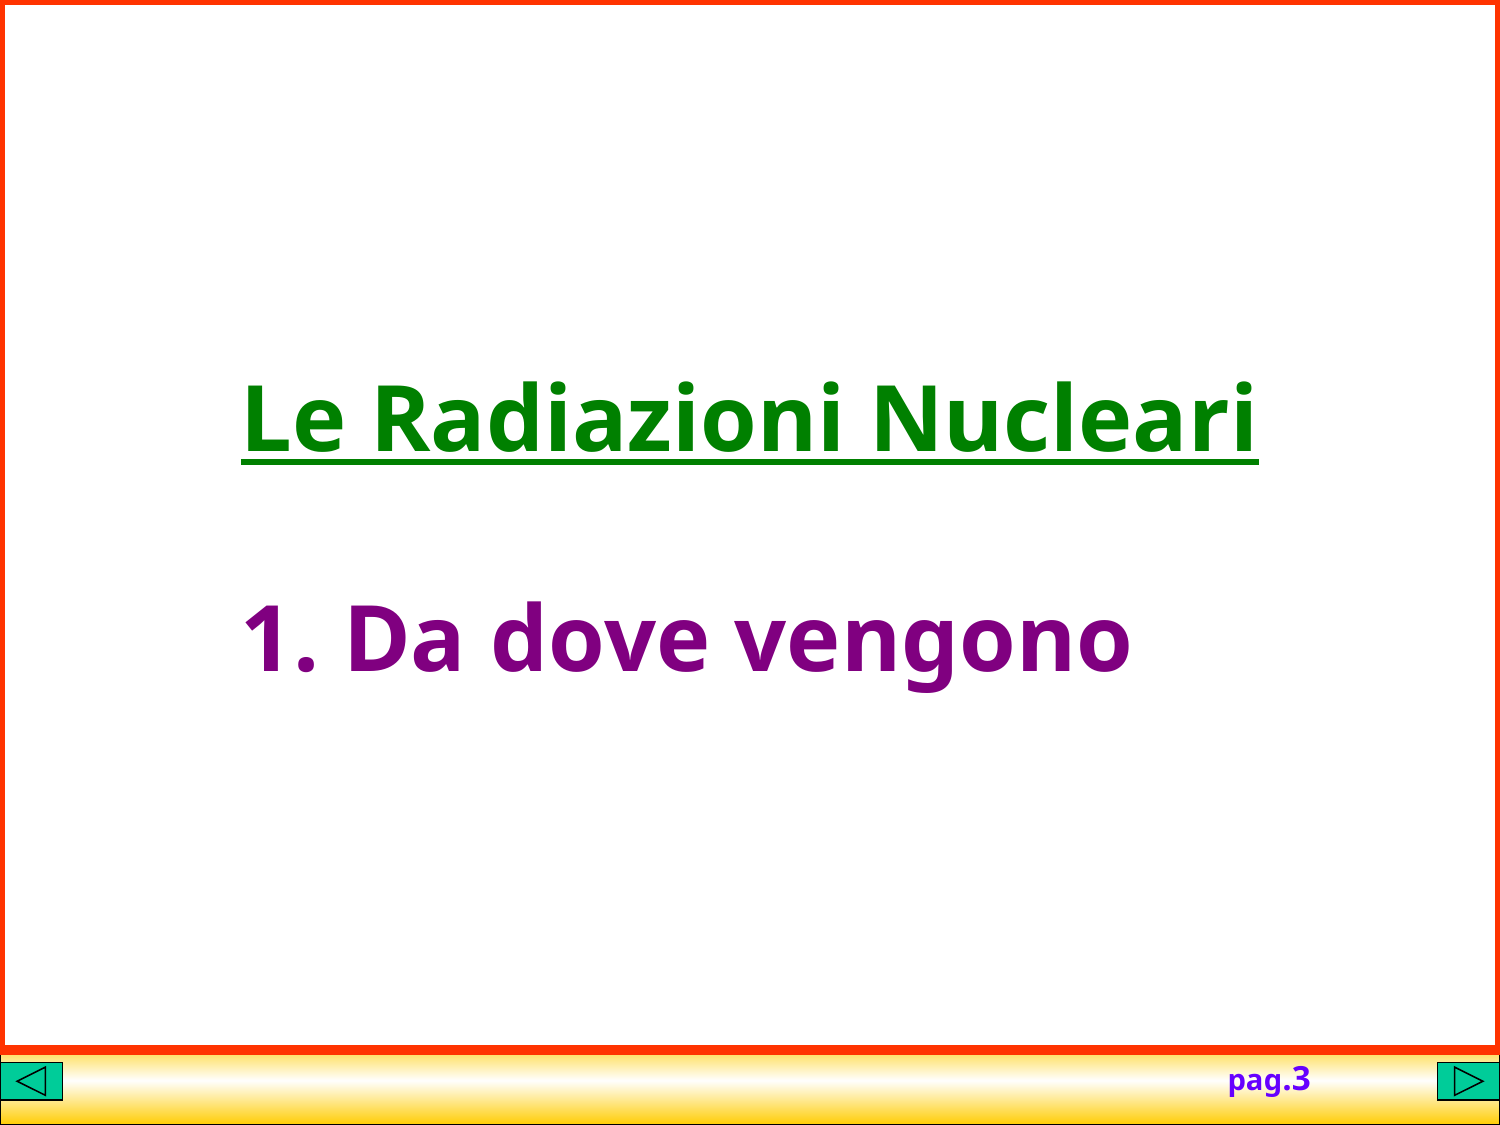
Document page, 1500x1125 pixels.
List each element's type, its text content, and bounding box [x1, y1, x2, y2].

title Le Radiazioni Nucleari 1. Da dove vengono [0, 0, 1500, 1051]
